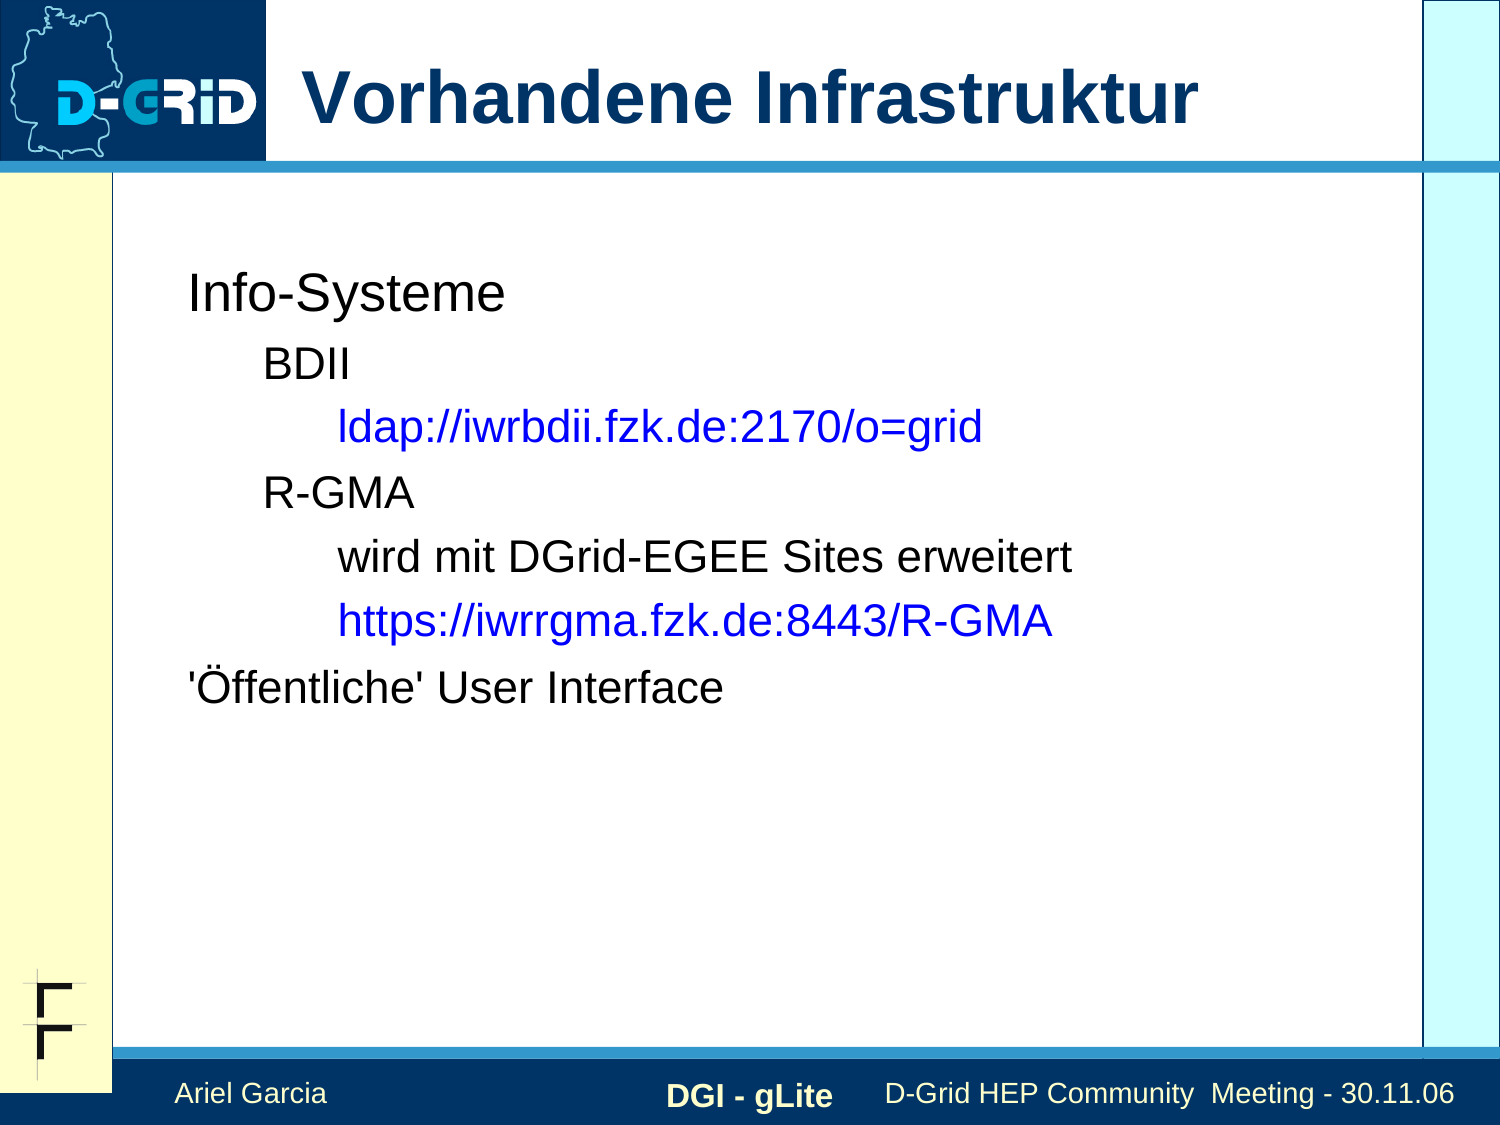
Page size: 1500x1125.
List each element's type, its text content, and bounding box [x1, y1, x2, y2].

title Vorhandene Infrastruktur [301, 0, 1376, 196]
picture [17, 964, 95, 1083]
picture [0, 0, 266, 160]
list Info-Systeme BDII ldap://iwrbdii.fzk.de:2170/o=grid R-GMA wird mit DGrid-EGEE Sites erweitert https://iwrrgma.fzk.de:8443/R-GMA 'Öffentliche' User Interface [187, 262, 1426, 1013]
